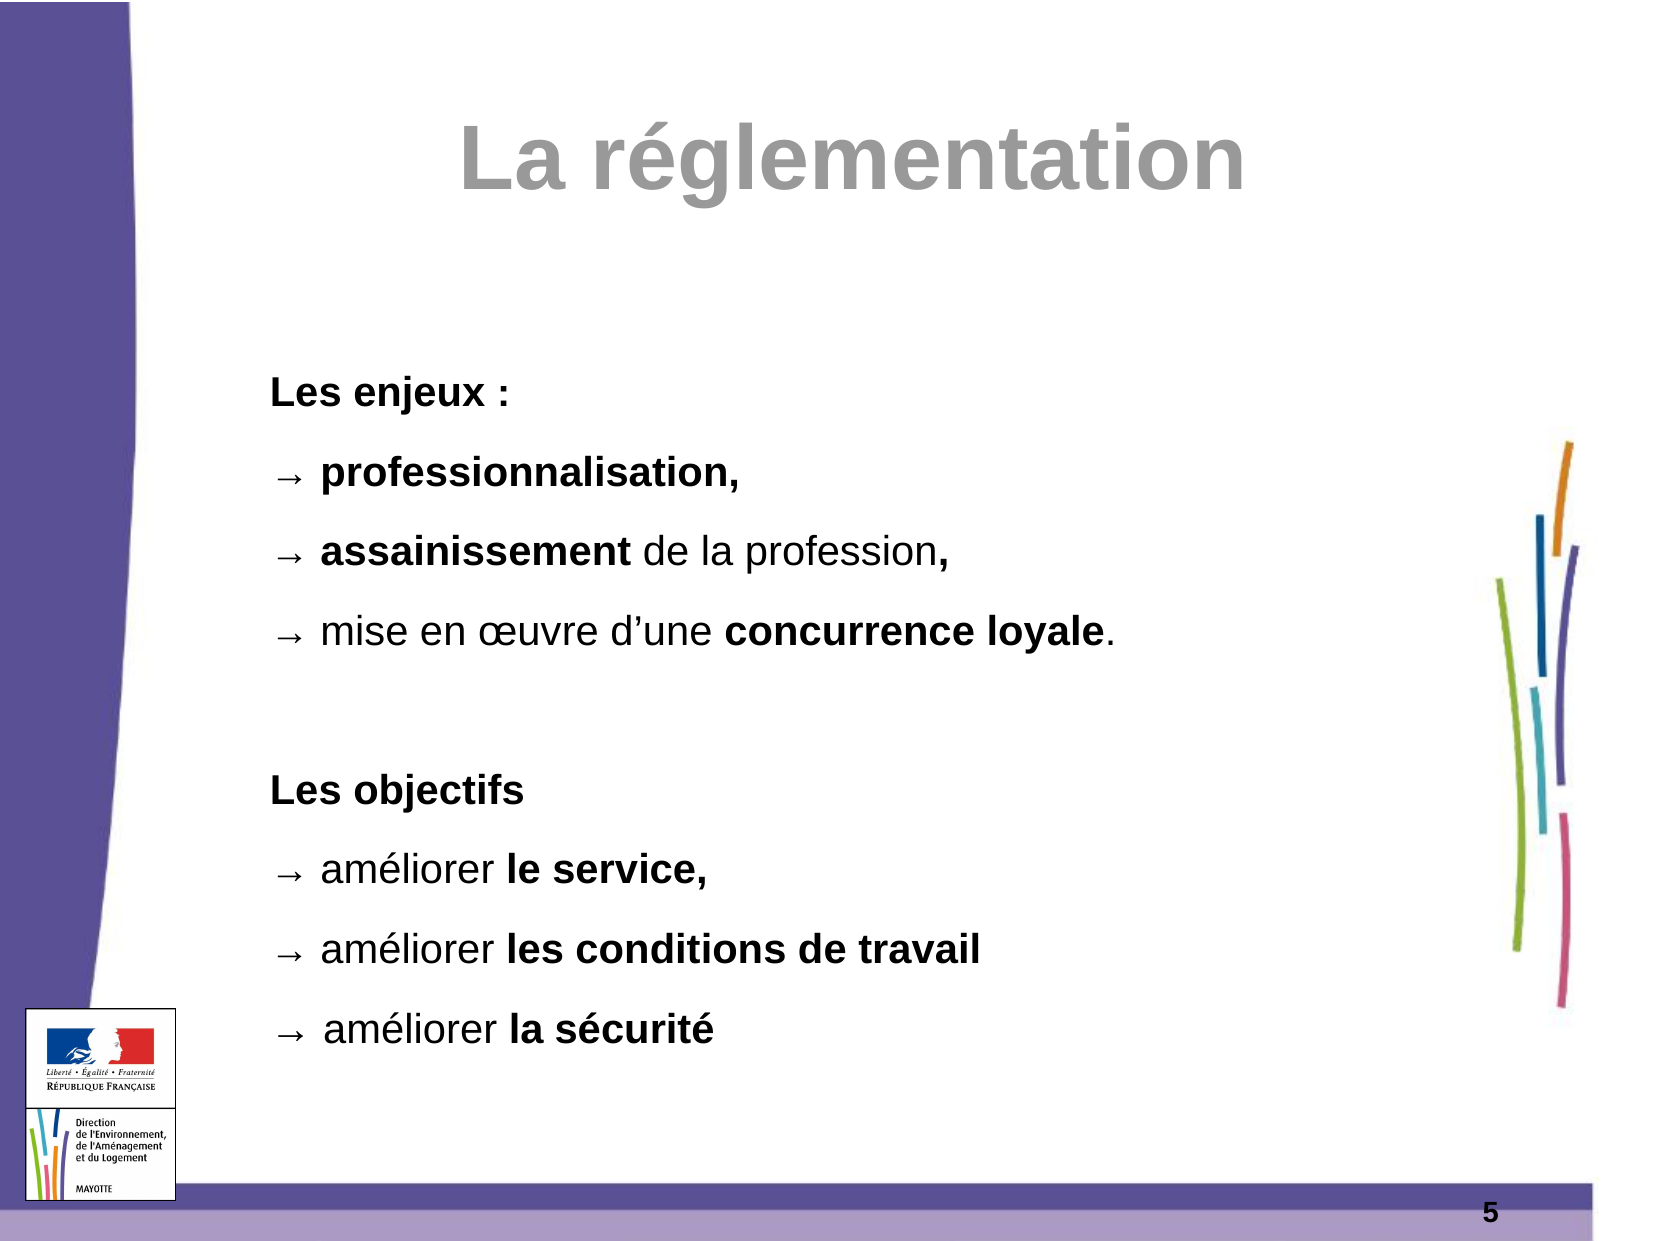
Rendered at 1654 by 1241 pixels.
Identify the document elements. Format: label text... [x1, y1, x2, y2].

list Les enjeux : → professionnalisation, → assainissement de la profession, → mise en œuvre d’une concurrence loyale. Les objectifs → améliorer le service, → améliorer les conditions de travail → améliorer la sécurité [181, 288, 1511, 1241]
text_box [1511, 1193, 1636, 1241]
title La réglementation [136, 56, 1571, 250]
